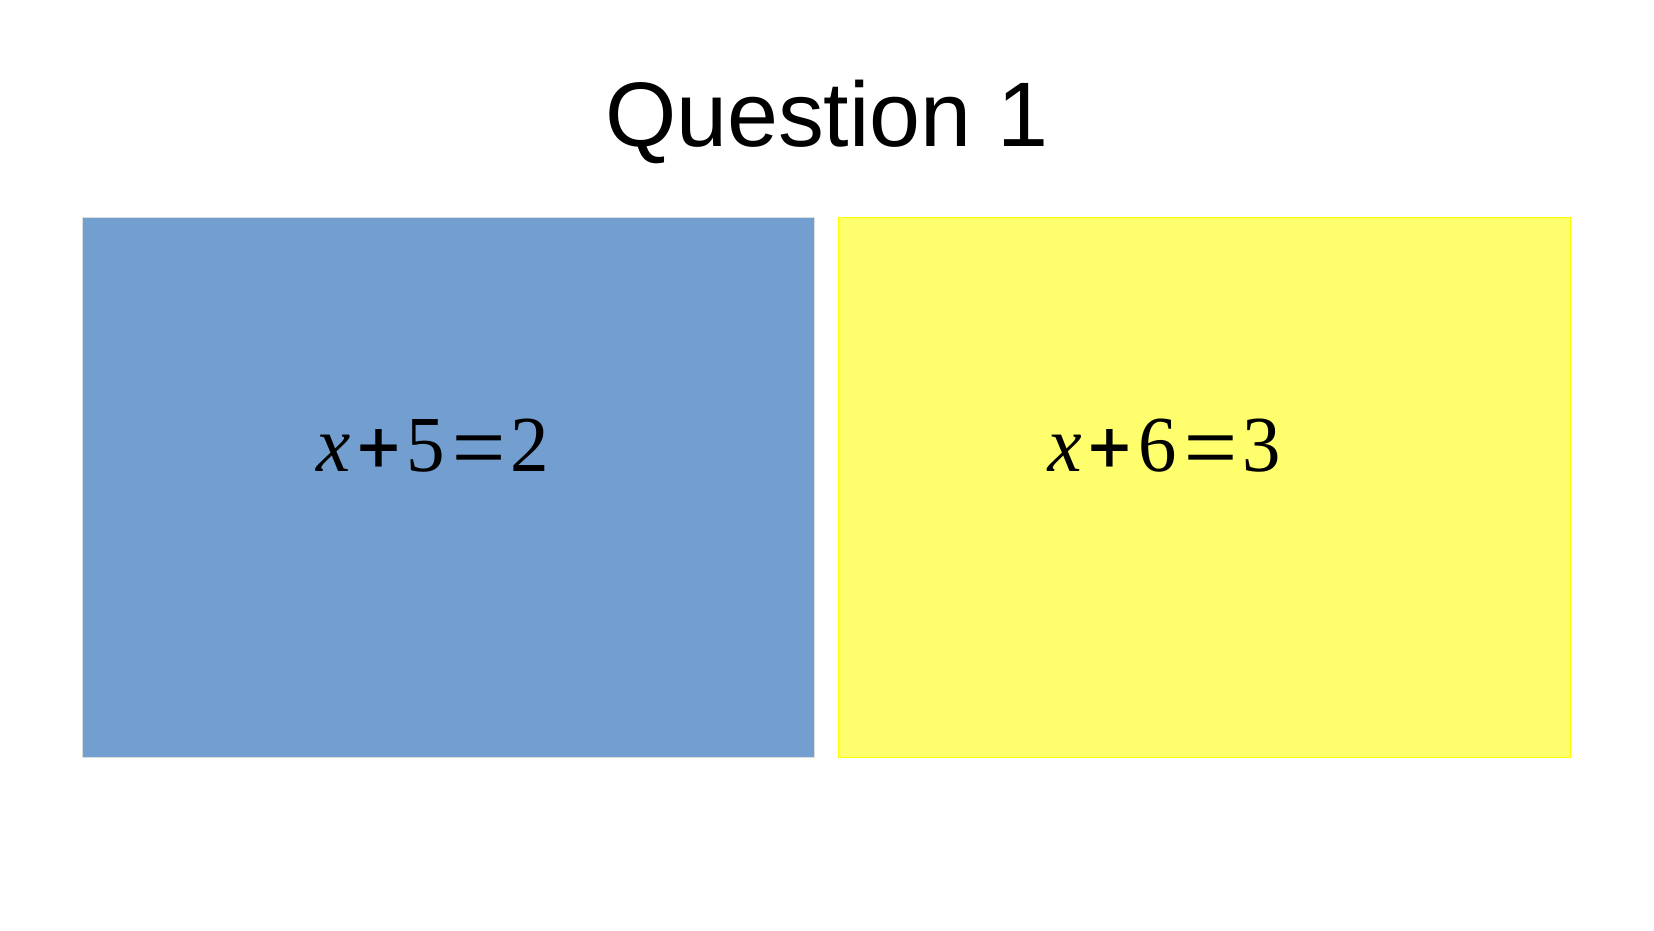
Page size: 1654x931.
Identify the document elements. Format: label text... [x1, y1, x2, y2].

text_box [838, 217, 1571, 758]
text_box [82, 217, 815, 758]
chart [1037, 401, 1288, 490]
title Question 1 [82, 37, 1571, 193]
chart [306, 401, 556, 490]
